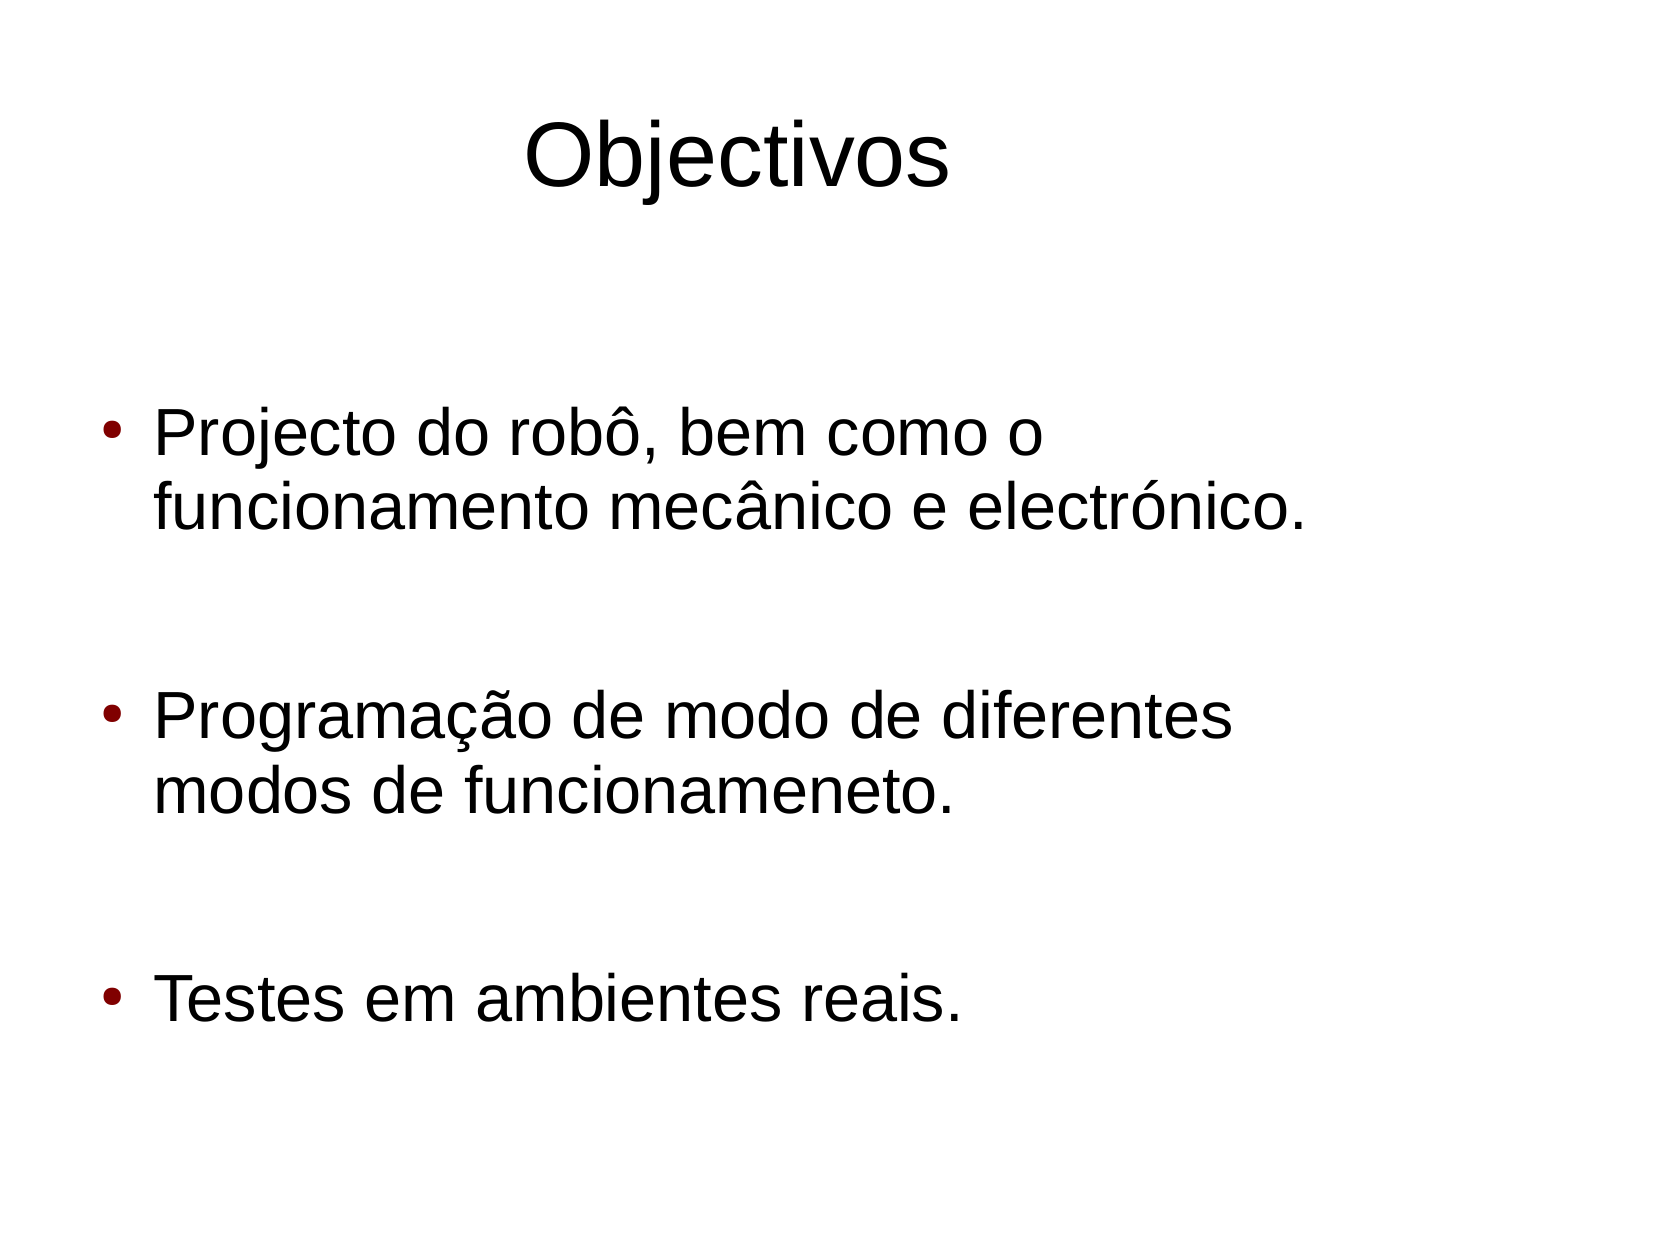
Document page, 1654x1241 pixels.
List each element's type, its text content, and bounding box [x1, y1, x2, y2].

list Projecto do robô, bem como o funcionamento mecânico e electrónico. Programação de modo de diferentes modos de funcionameneto. Testes em ambientes reais. [82, 290, 1418, 1109]
title Objectivos [59, 59, 1418, 252]
